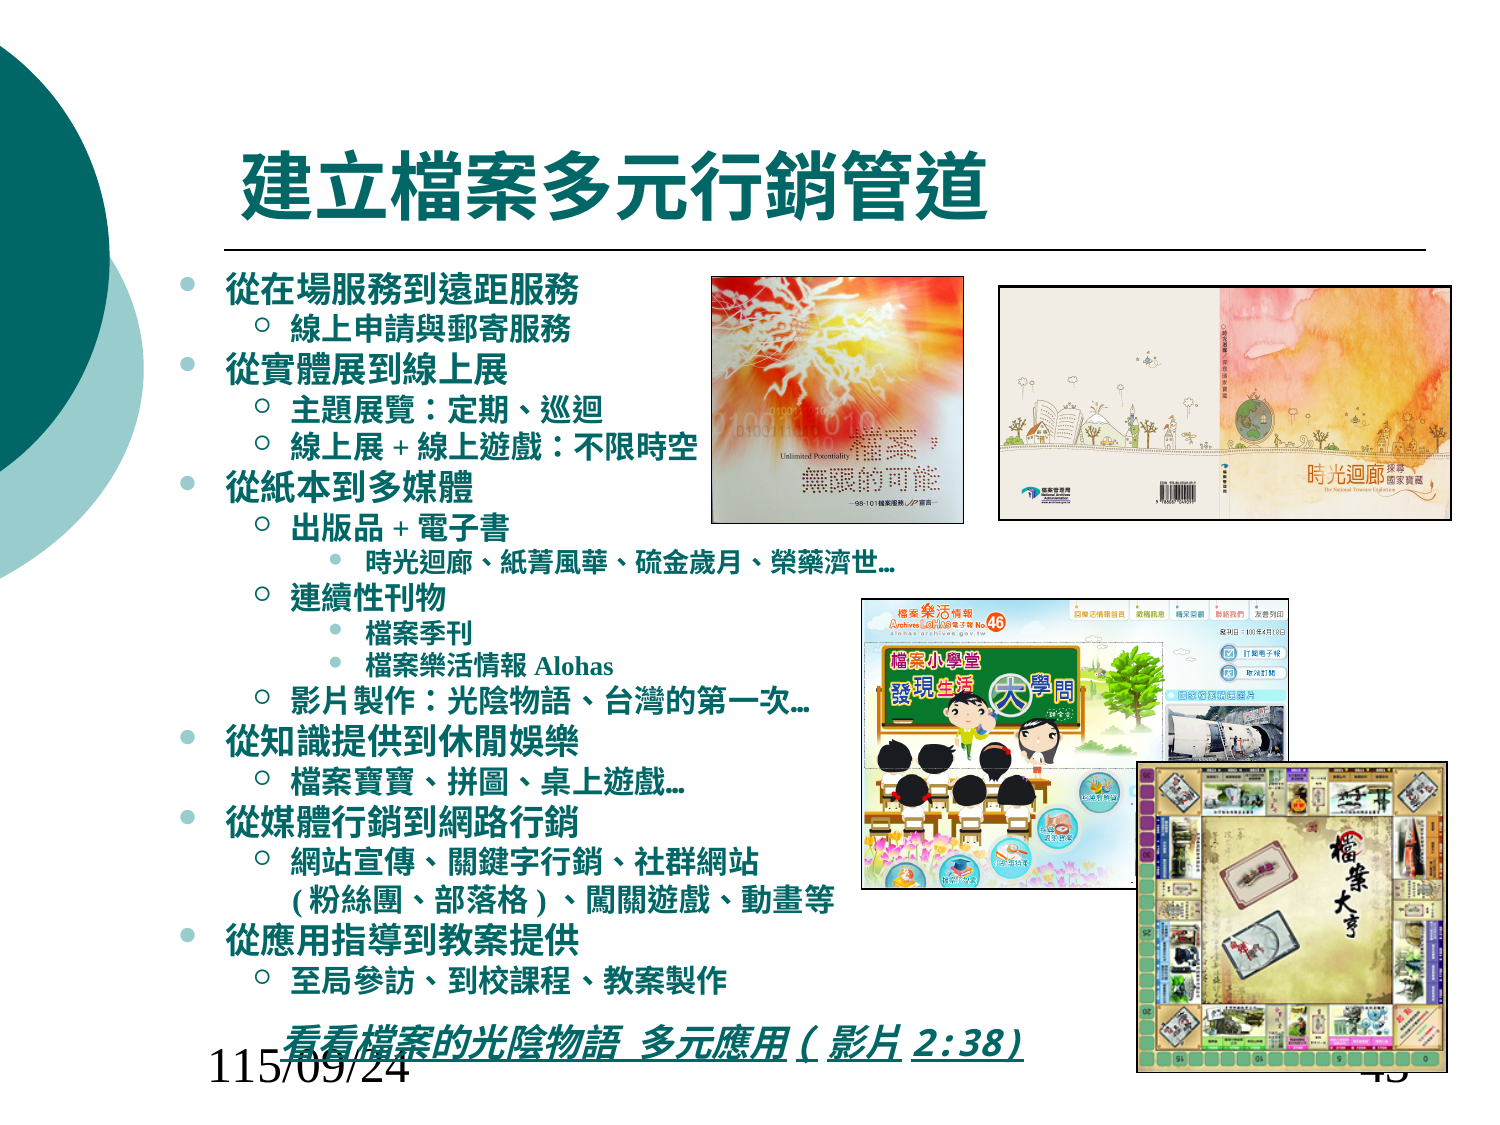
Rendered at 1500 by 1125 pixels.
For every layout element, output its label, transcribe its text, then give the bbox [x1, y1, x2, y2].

picture [1137, 762, 1447, 1072]
text_box 看看檔案的光陰物語 多元應用(影片2:38) [265, 1011, 1093, 1072]
picture [712, 277, 963, 523]
title 建立檔案多元行銷管道 [224, 49, 1425, 237]
picture [862, 600, 1288, 889]
list 從在場服務到遠距服務 線上申請與郵寄服務 從實體展到線上展 主題展覽：定期、巡迴 線上展+線上遊戲：不限時空 從紙本到多媒體 出版品+電子書 時光迴廊、紙菁風華、硫金歲月、榮藥濟世… 連續性刊物 檔案季刊 檔案樂活情報Alohas 影片製作：光陰物語、台灣的第一次… 從知識提供到休閒娛樂 檔案寶寶、拼圖、桌上遊戲… 從媒體行銷到網路行銷 網站宣傳、關鍵字行銷、社群網站 (粉絲團、部落格)、闖關遊戲、動畫等 從應用指導到教案提供 至局參訪、到校課程、教案製作 [88, 267, 1377, 1059]
picture [999, 287, 1450, 519]
